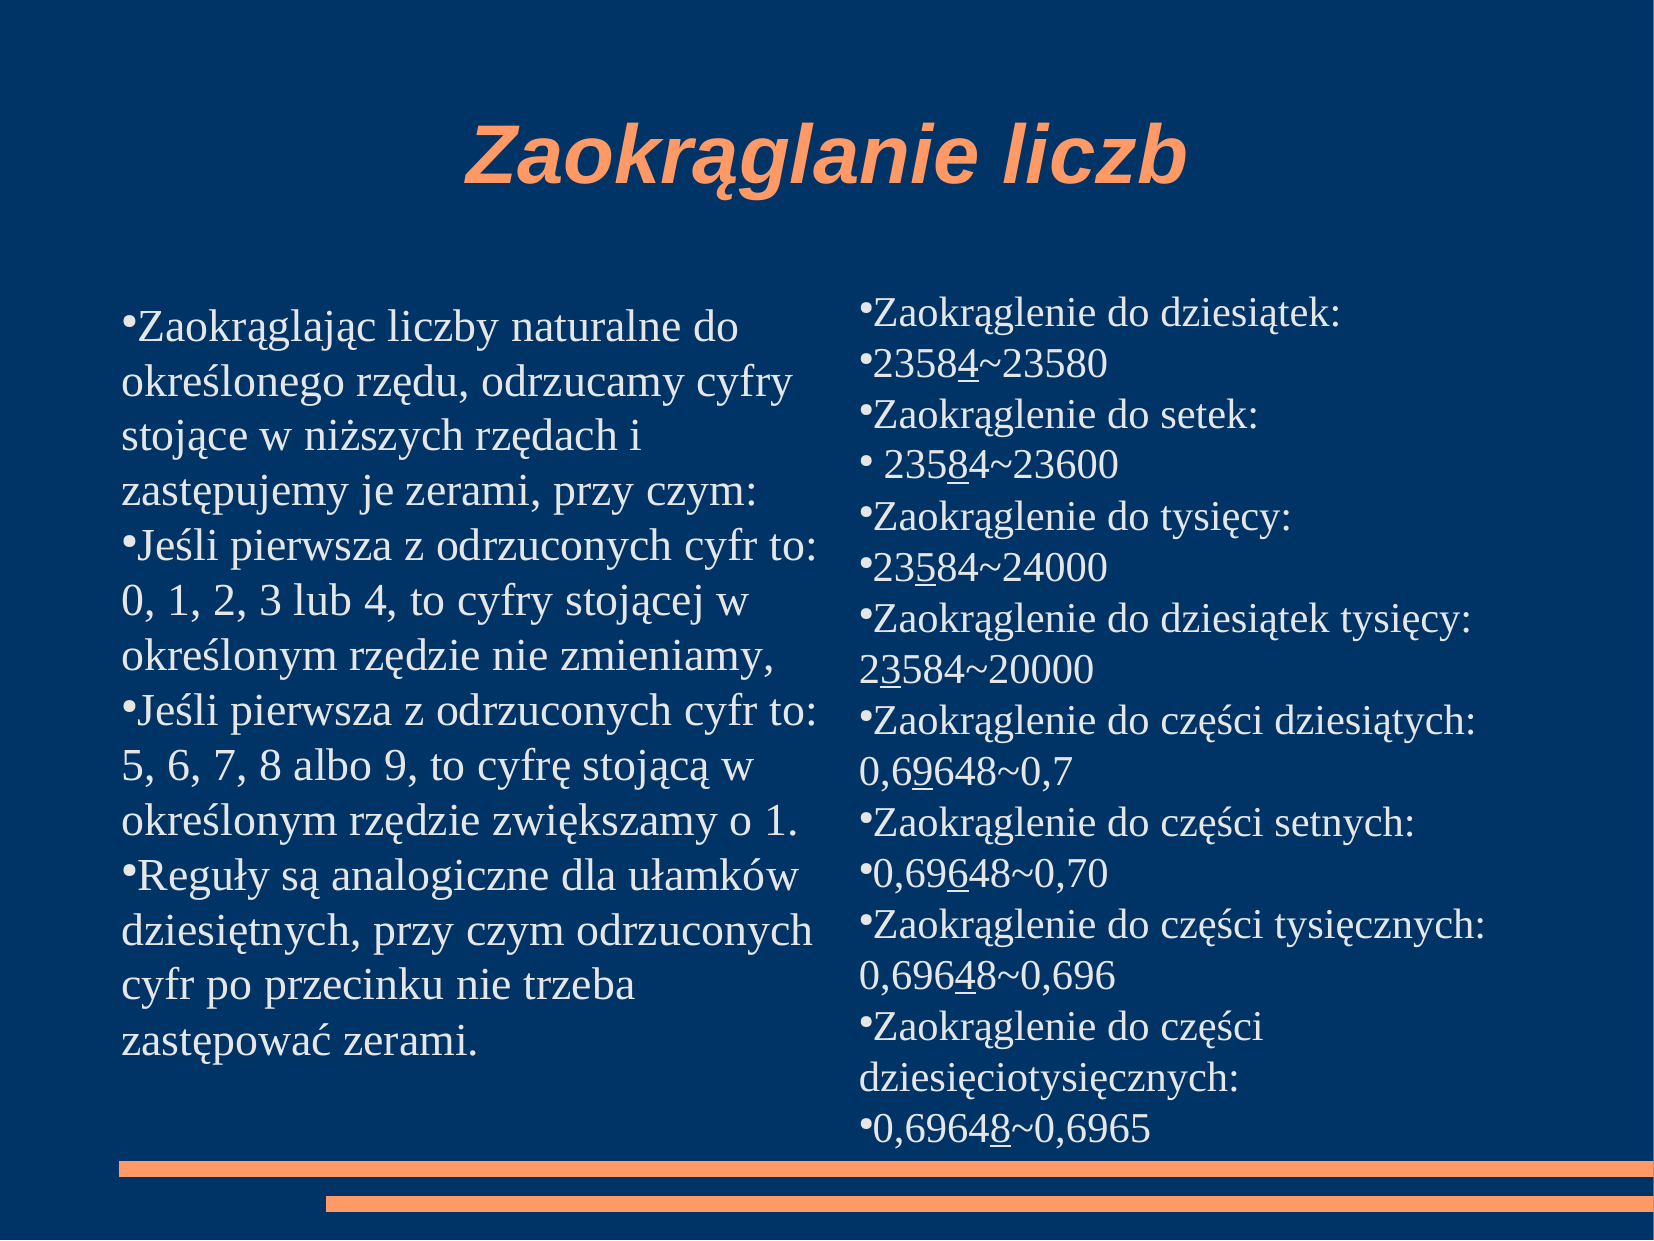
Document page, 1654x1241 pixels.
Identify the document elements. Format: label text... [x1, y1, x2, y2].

list Zaokrąglając liczby naturalne do określonego rzędu, odrzucamy cyfry stojące w niższych rzędach i zastępujemy je zerami, przy czym: Jeśli pierwsza z odrzuconych cyfr to: 0, 1, 2, 3 lub 4, to cyfry stojącej w określonym rzędzie nie zmieniamy, Jeśli pierwsza z odrzuconych cyfr to: 5, 6, 7, 8 albo 9, to cyfrę stojącą w określonym rzędzie zwiększamy o 1. Reguły są analogiczne dla ułamków dziesiętnych, przy czym odrzuconych cyfr po przecinku nie trzeba zastępować zerami. [121, 295, 824, 1190]
list Zaokrąglenie do dziesiątek: 23584~23580 Zaokrąglenie do setek: 23584~23600 Zaokrąglenie do tysięcy: 23584~24000 Zaokrąglenie do dziesiątek tysięcy: 23584~20000 Zaokrąglenie do części dziesiątych: 0,69648~0,7 Zaokrąglenie do części setnych: 0,69648~0,70 Zaokrąglenie do części tysięcznych: 0,69648~0,696 Zaokrąglenie do części dziesięciotysięcznych: 0,69648~0,6965 [858, 283, 1562, 1151]
title Zaokrąglanie liczb [121, 46, 1534, 254]
